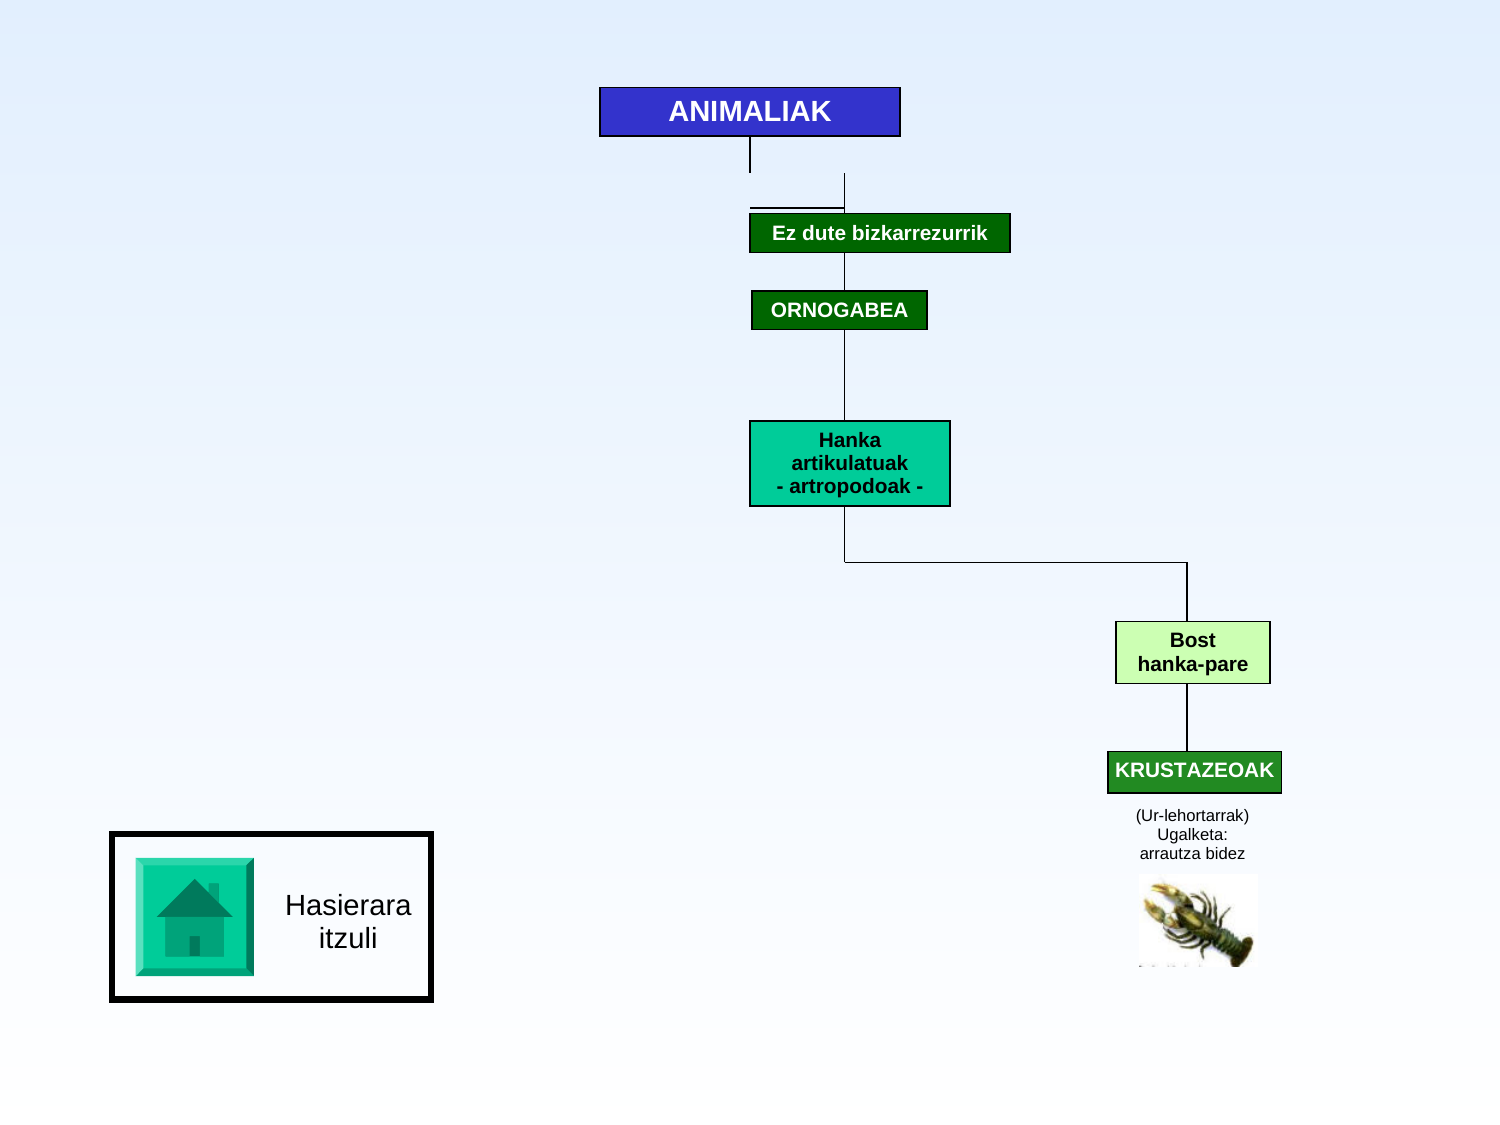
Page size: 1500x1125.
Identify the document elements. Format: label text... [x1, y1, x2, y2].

text_box ANIMALIAK [600, 87, 901, 136]
picture [1139, 874, 1258, 967]
text_box (Ur-lehortarrak) Ugalketa: arrautza bidez [1116, 798, 1270, 871]
text_box KRUSTAZEOAK [1107, 751, 1282, 794]
text_box Hanka artikulatuak - artropodoak - [749, 420, 951, 507]
text_box ORNOGABEA [752, 290, 928, 330]
text_box Hasierara itzuli [265, 881, 428, 963]
text_box Bost hanka-pare [1116, 621, 1270, 684]
text_box Ez dute bizkarrezurrik [749, 213, 1010, 253]
